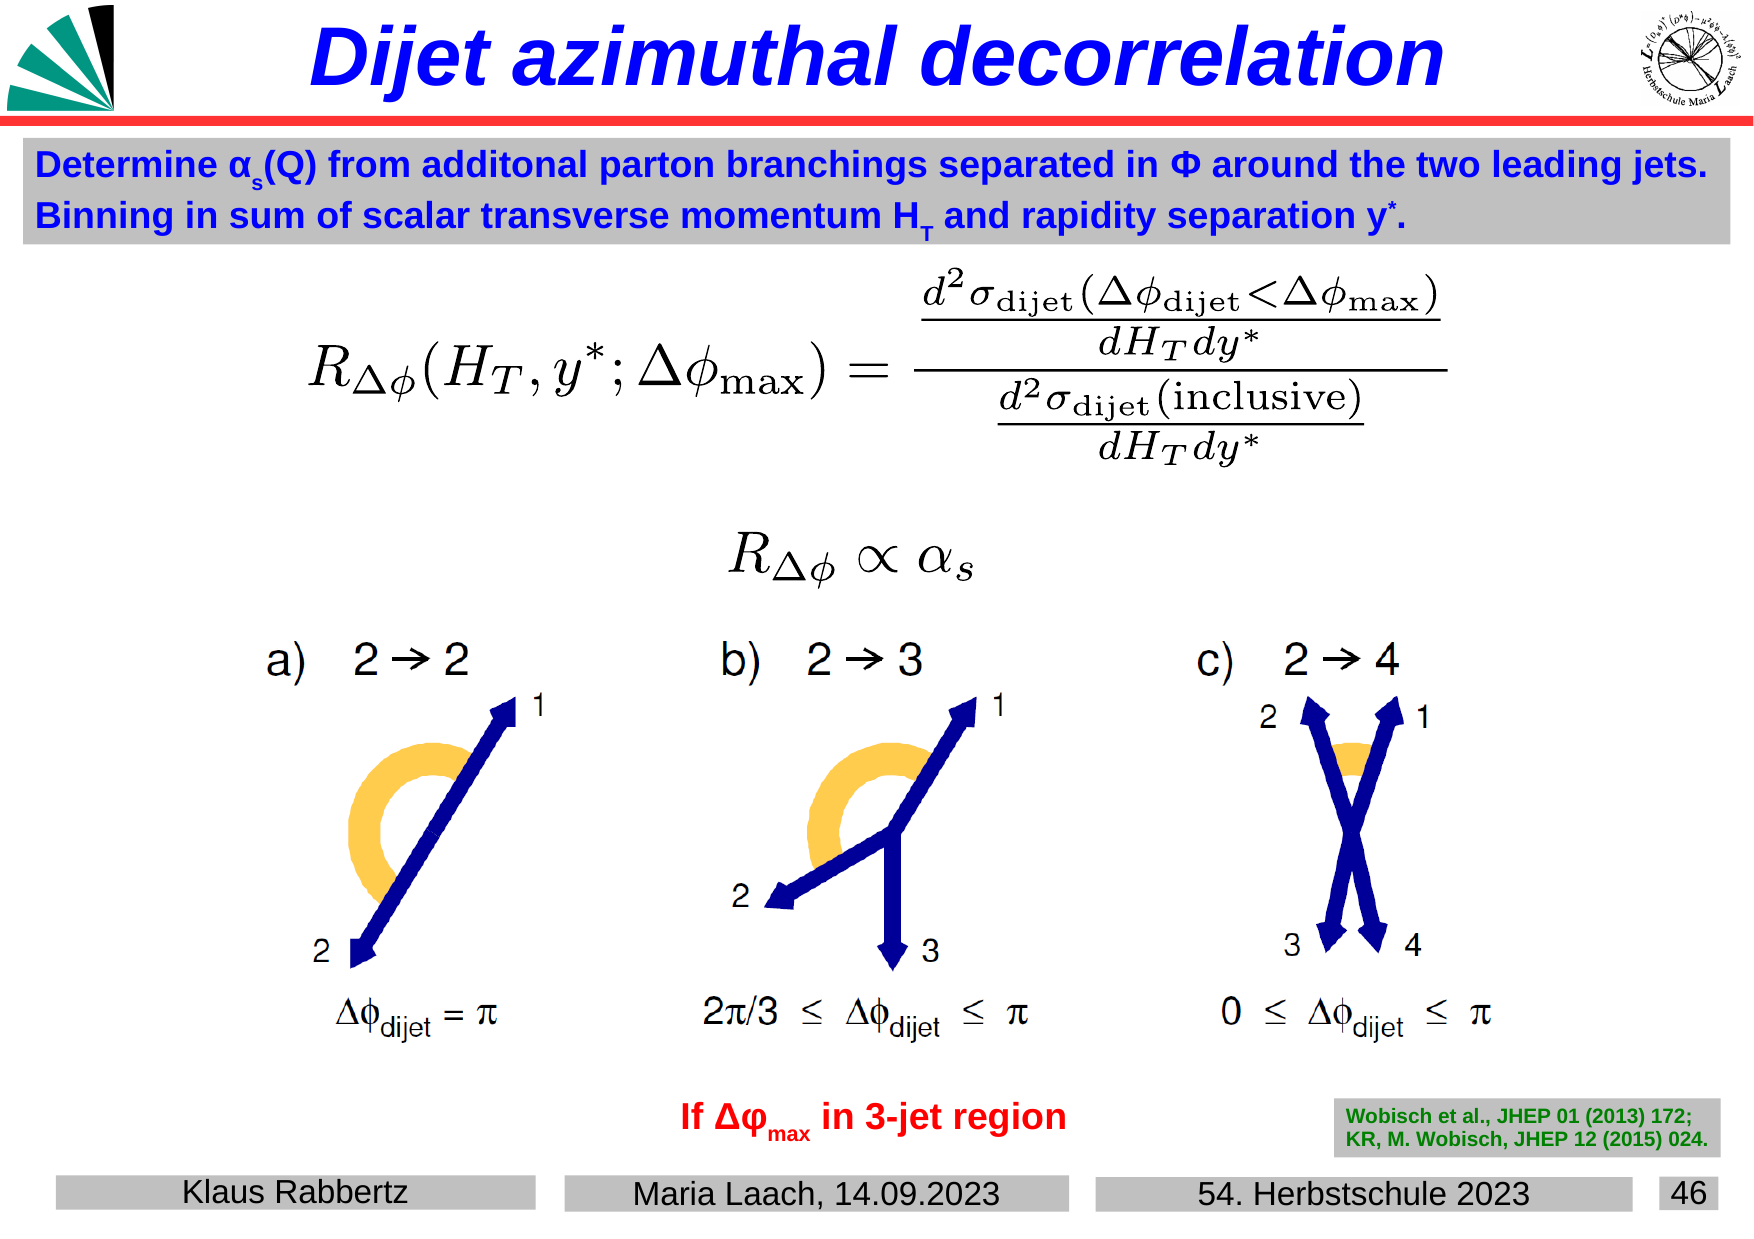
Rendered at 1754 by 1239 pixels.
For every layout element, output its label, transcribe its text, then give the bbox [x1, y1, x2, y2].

text_box If Δφmax in 3-jet region [668, 1089, 1090, 1153]
text_box [725, 531, 976, 589]
picture [255, 629, 1499, 1046]
text_box Determine αs(Q) from additonal parton branchings separated in Φ around the two leading jets. Binning in sum of scalar transverse momentum HT and rapidity separation y*. [23, 137, 1731, 245]
picture [7, 5, 114, 112]
text_box Wobisch et al., JHEP 01 (2013) 172; KR, M. Wobisch, JHEP 12 (2015) 024. [1334, 1098, 1721, 1158]
text_box [305, 267, 1448, 468]
picture [1641, 11, 1741, 106]
title Dijet azimuthal decorrelation [129, 0, 1627, 114]
